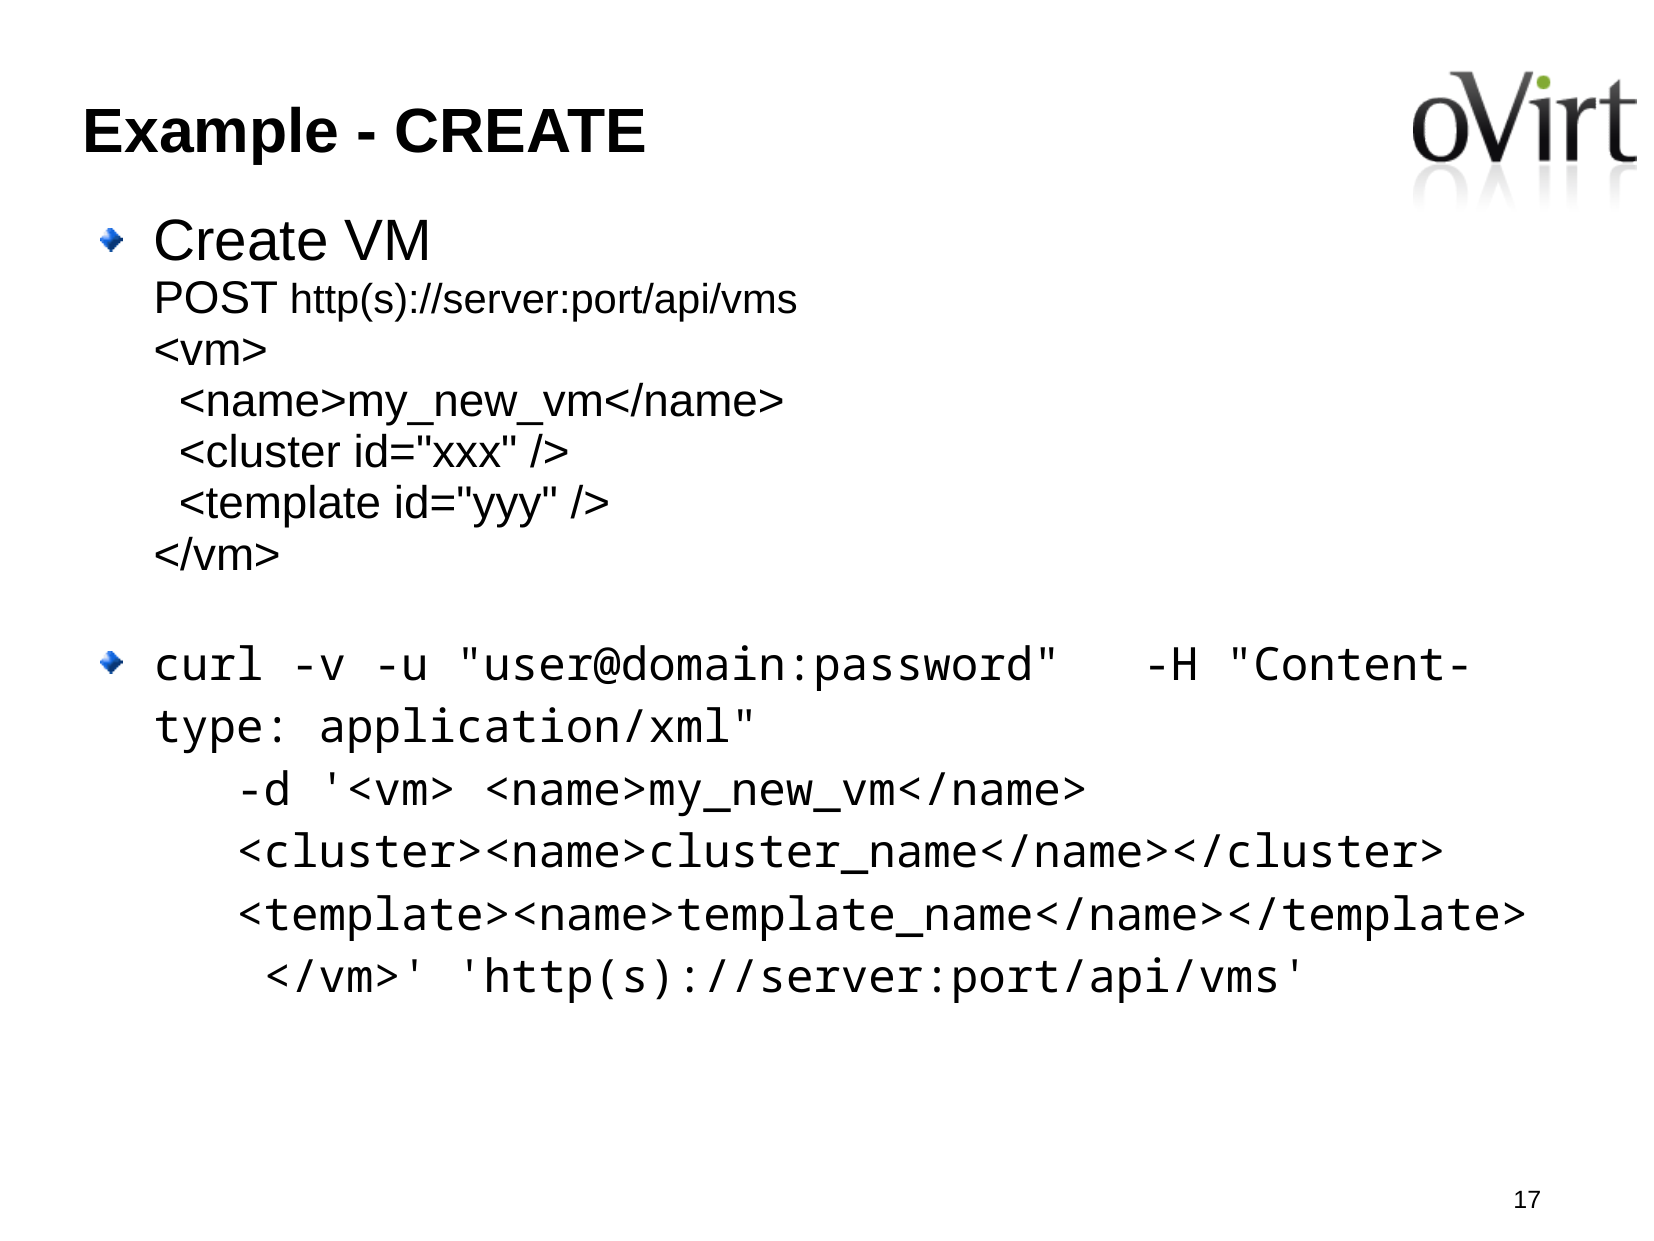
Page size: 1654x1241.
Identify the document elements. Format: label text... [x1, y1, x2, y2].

title Example - CREATE [82, 37, 1571, 207]
list Create VM POST http(s)://server:port/api/vms <vm> <name>my_new_vm</name> <cluster id="xxx" /> <template id="yyy" /> </vm> curl -v -u "user@domain:password" -H "Content-type: application/xml" -d '<vm> <name>my_new_vm</name> <cluster><name>cluster_name</name></cluster> <template><name>template_name</name></template> </vm>' 'http(s)://server:port/api/vms' [82, 207, 1571, 1182]
picture [1571, 63, 1637, 212]
